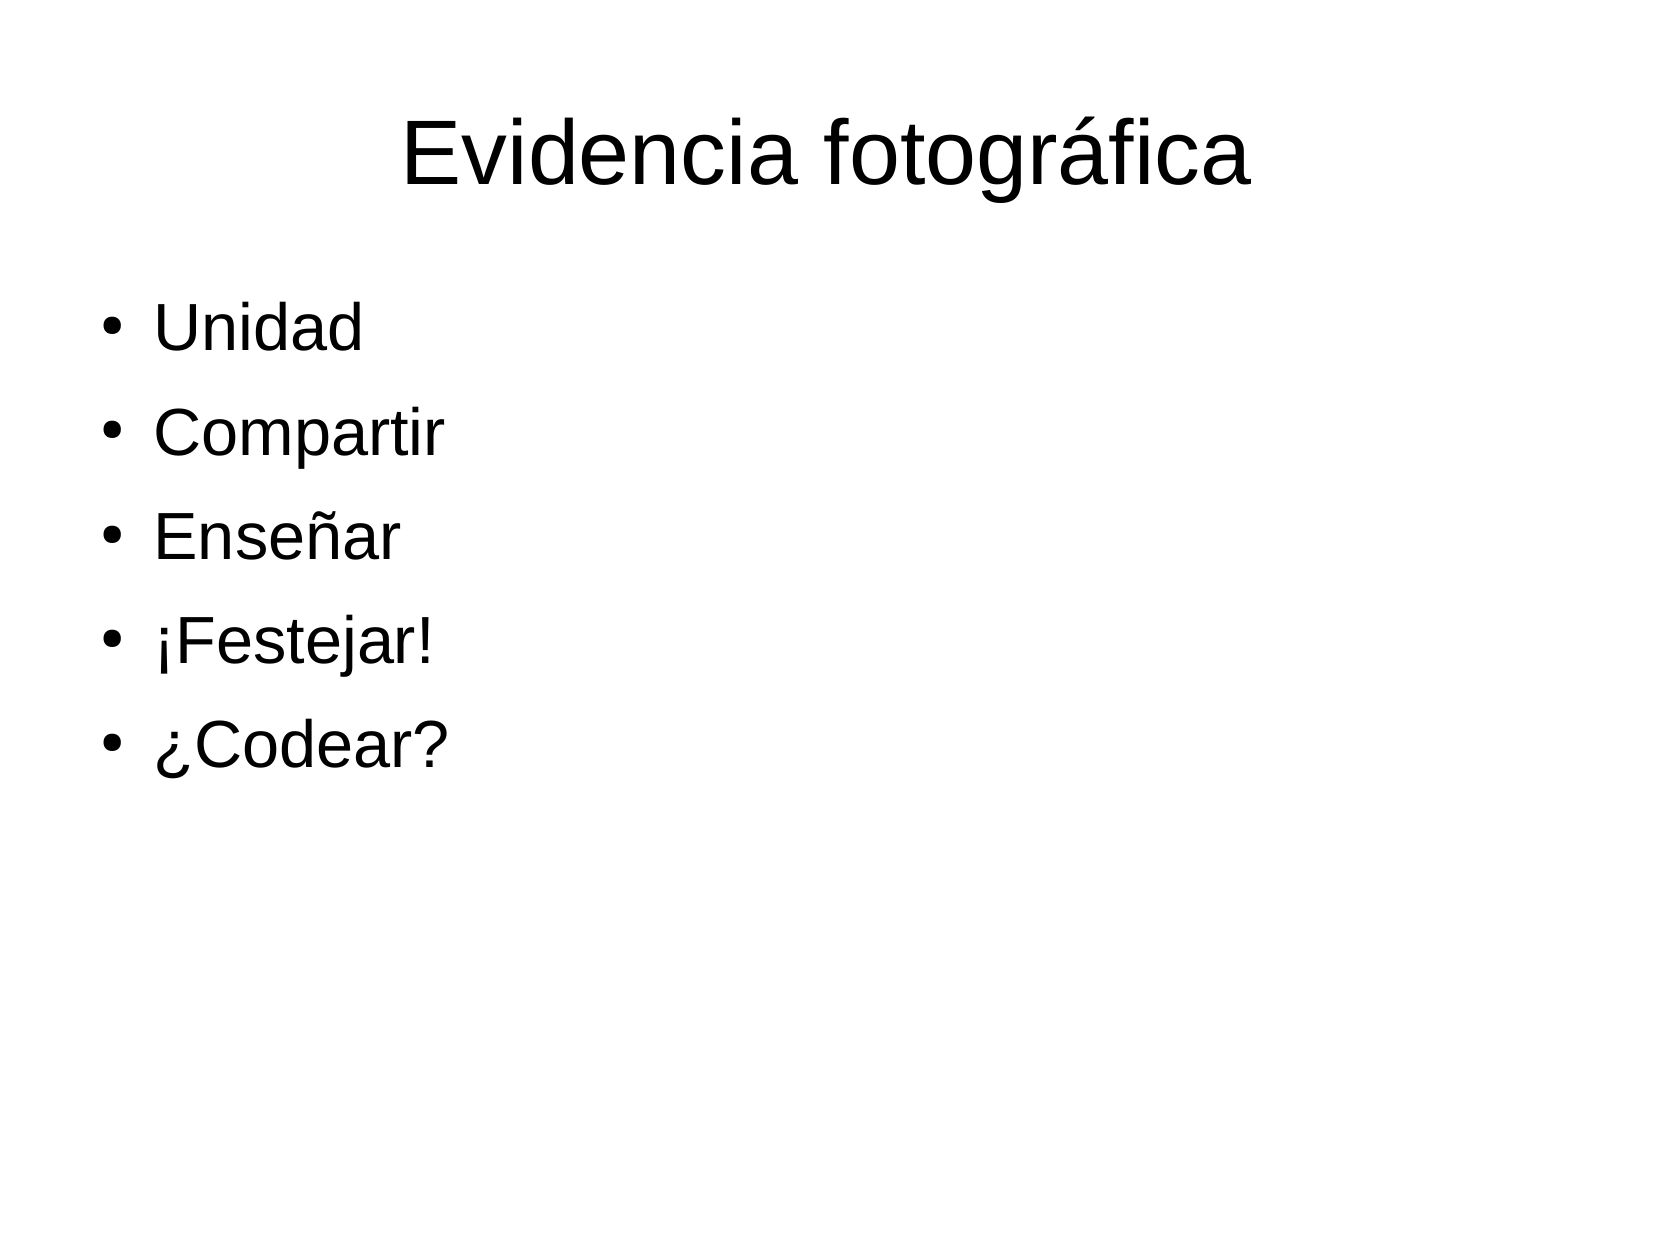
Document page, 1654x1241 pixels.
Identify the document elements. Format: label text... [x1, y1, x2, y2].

title Evidencia fotográfica [82, 56, 1571, 250]
list Unidad Compartir Enseñar ¡Festejar! ¿Codear? [82, 290, 1571, 1109]
